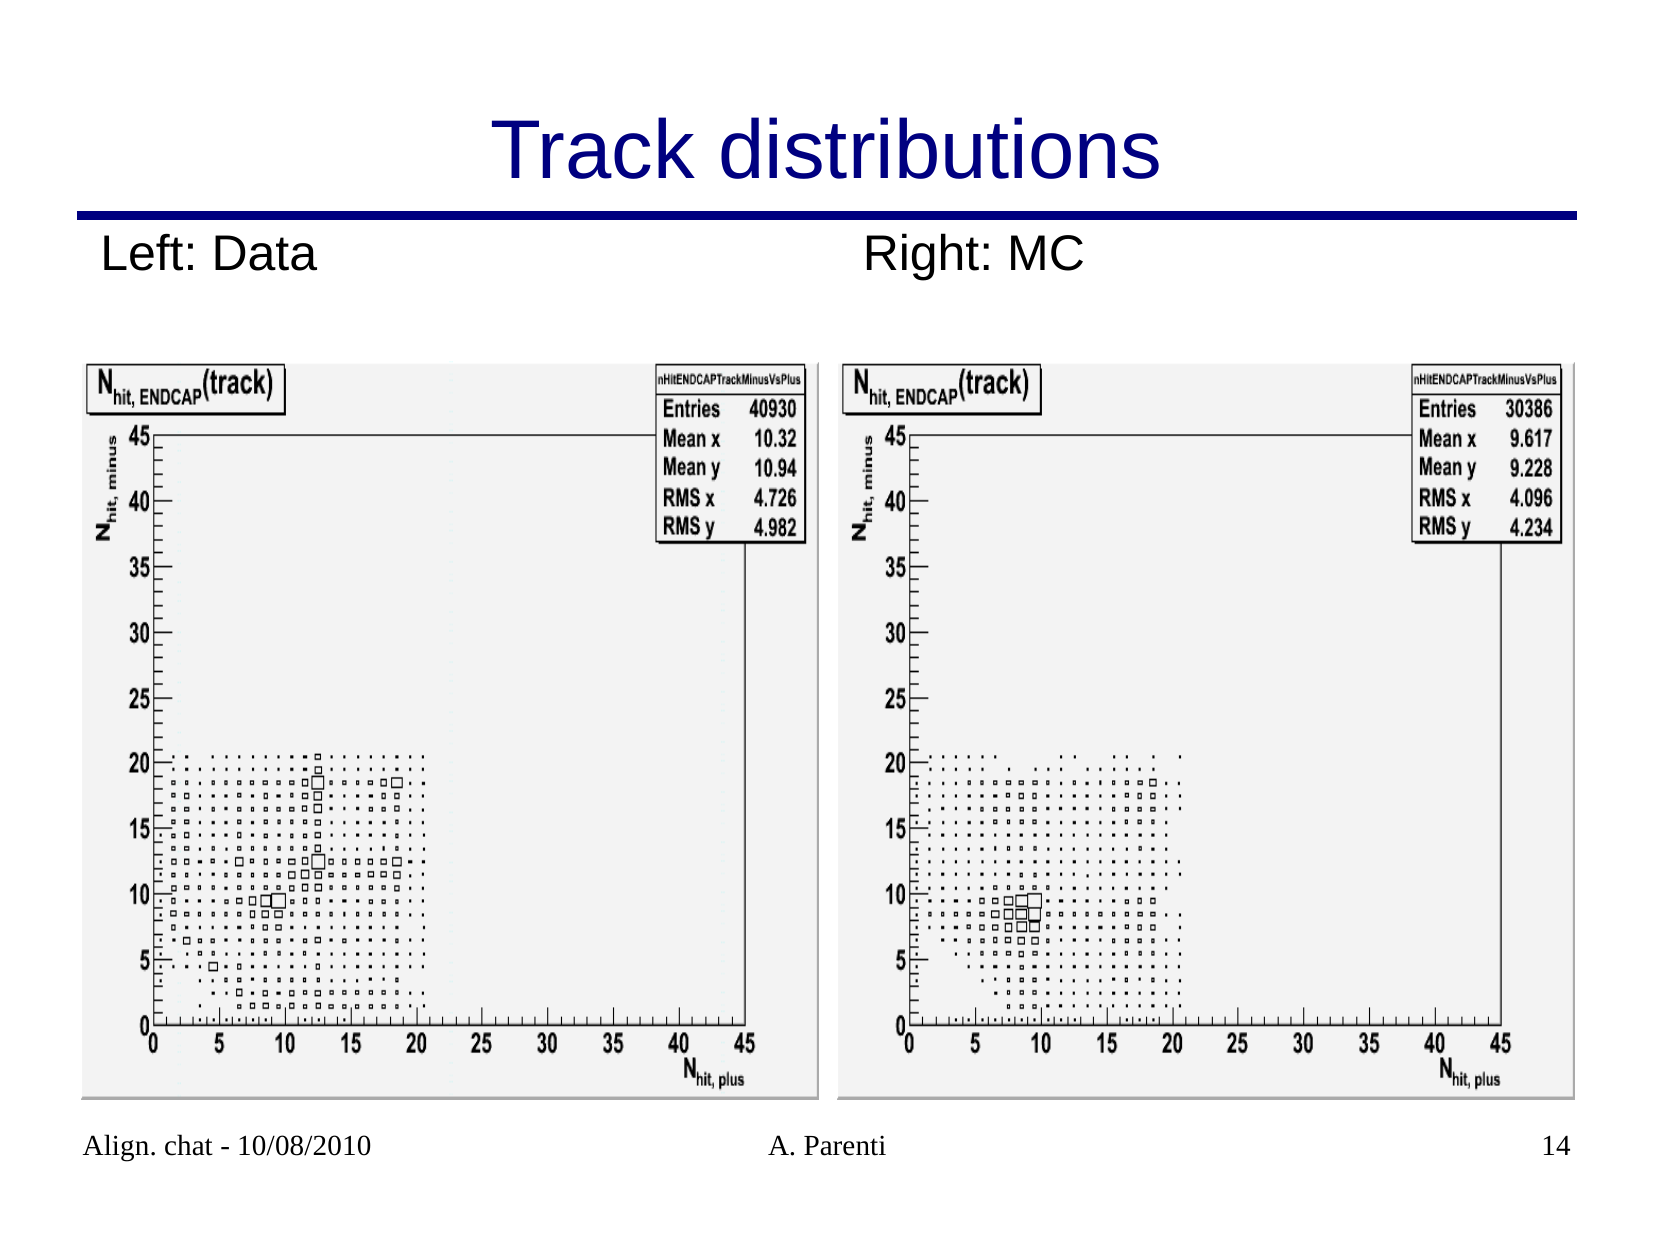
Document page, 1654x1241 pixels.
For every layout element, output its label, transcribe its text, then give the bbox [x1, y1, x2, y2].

list Left: Data [82, 1100, 809, 1109]
picture [80, 361, 819, 1100]
picture [836, 361, 1575, 1100]
list Left: Data [82, 225, 809, 361]
title Track distributions [82, 75, 1571, 226]
list Right: MC [845, 225, 1572, 1094]
